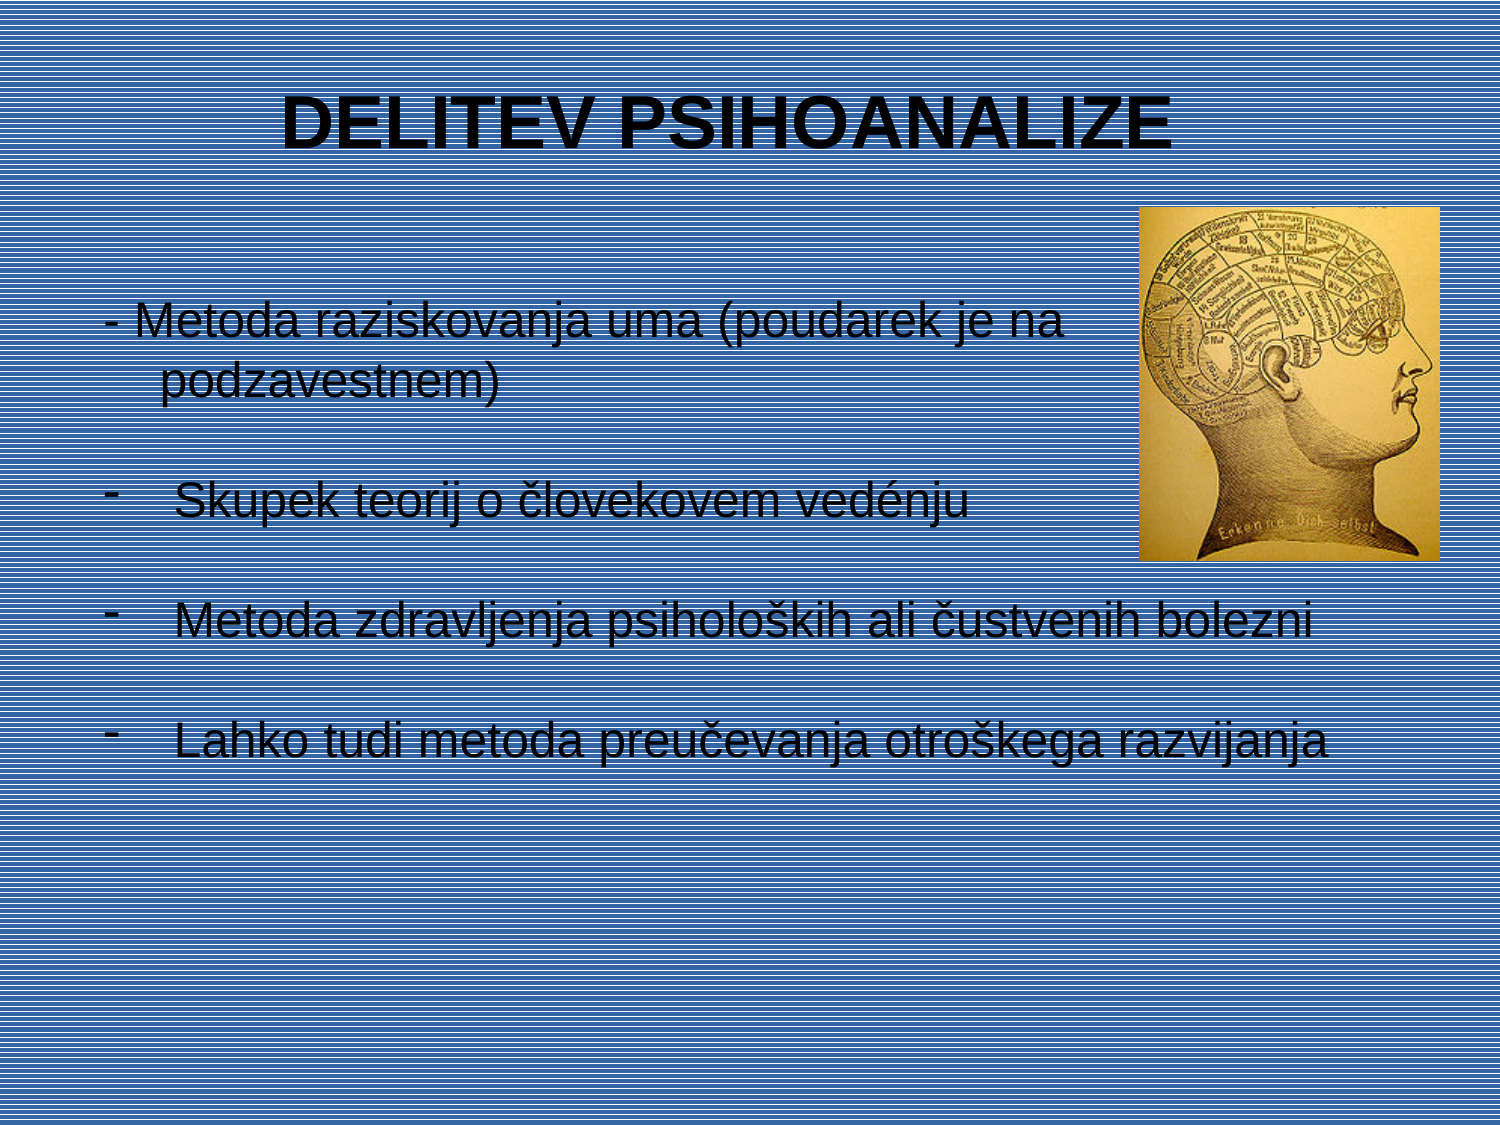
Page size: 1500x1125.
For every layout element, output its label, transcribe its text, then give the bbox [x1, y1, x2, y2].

text_box - Metoda raziskovanja uma (poudarek je na podzavestnem) Skupek teorij o človekovem vedénju Metoda zdravljenja psiholoških ali čustvenih bolezni Lahko tudi metoda preučevanja otroškega razvijanja [88, 219, 1353, 775]
picture [1139, 207, 1440, 561]
text_box DELITEV PSIHOANALIZE [265, 66, 1258, 172]
